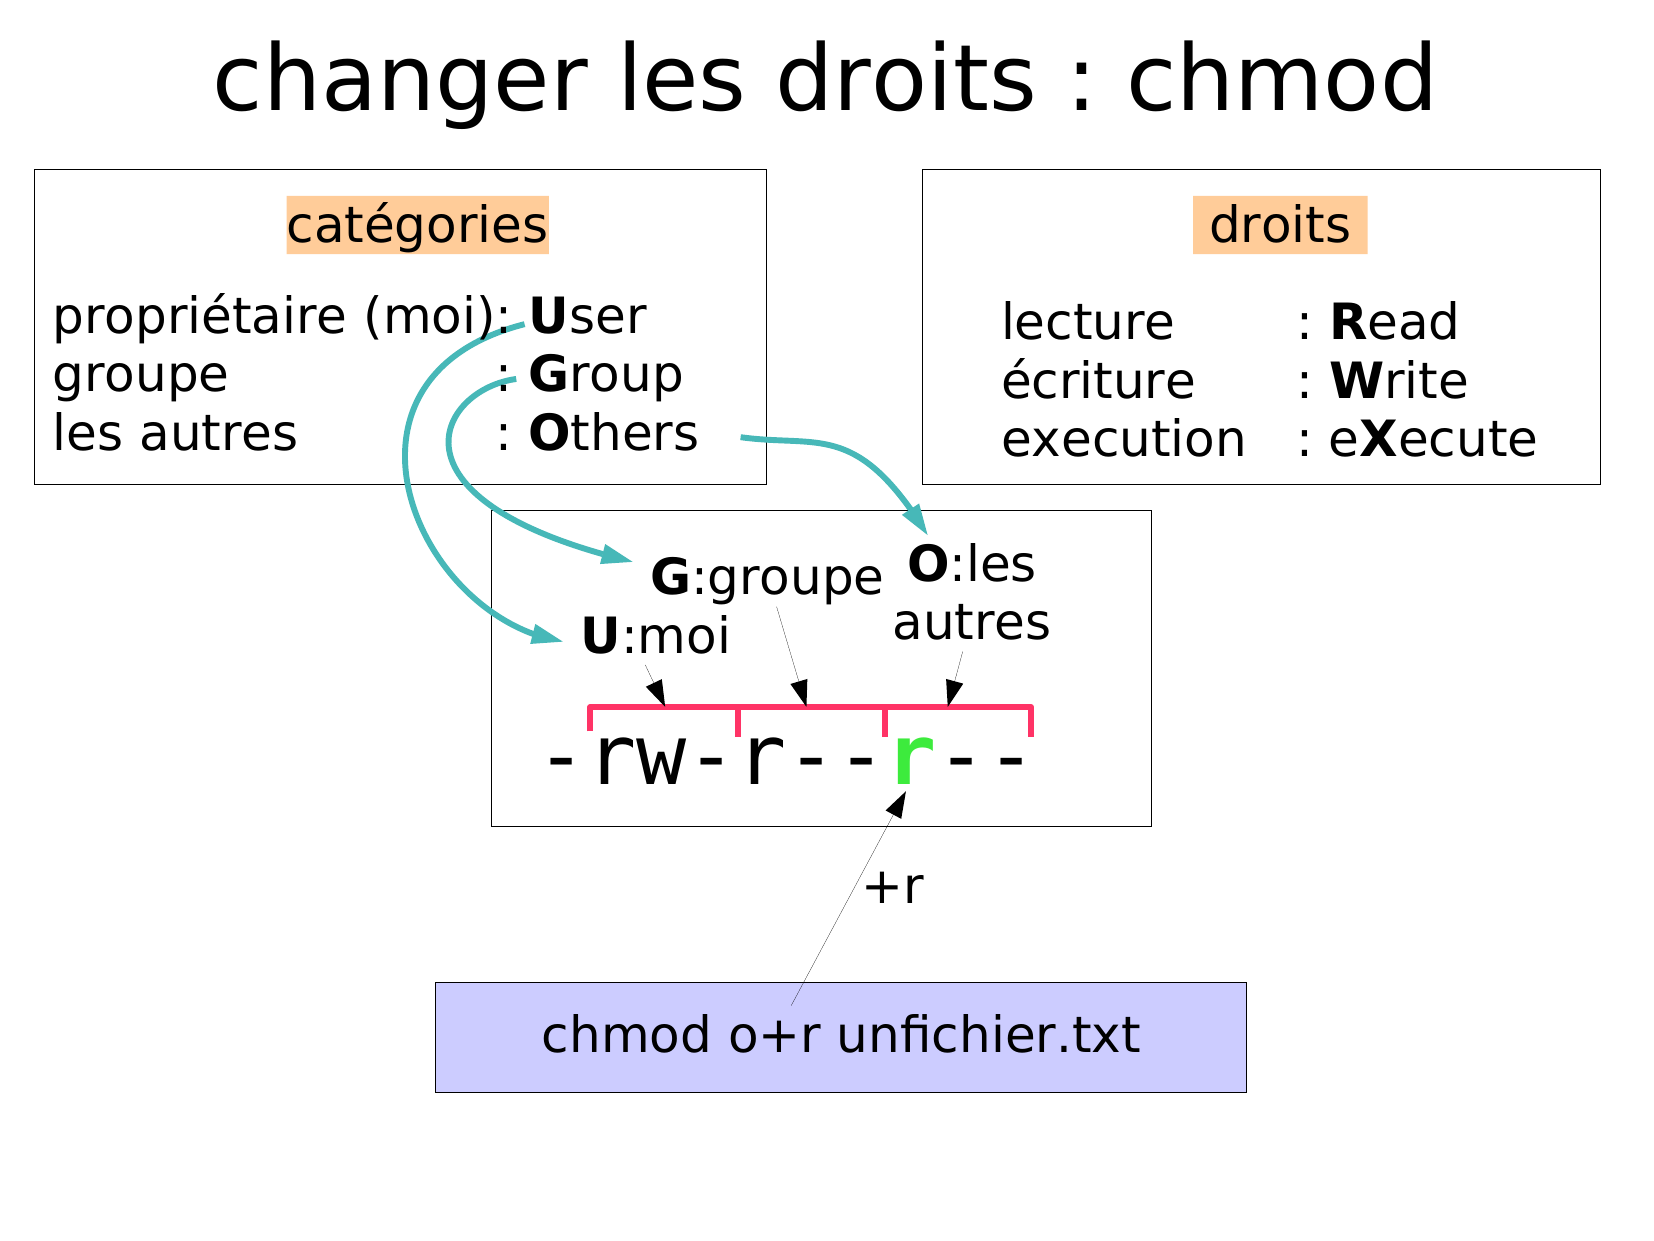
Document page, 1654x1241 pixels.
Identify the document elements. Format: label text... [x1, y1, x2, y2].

text_box -rw-r--r-- [536, 706, 1037, 805]
text_box droits [1193, 195, 1368, 255]
text_box catégories [286, 195, 549, 255]
text_box [435, 982, 1247, 1093]
text_box O:les autres [892, 535, 1052, 652]
text_box propriétaire (moi): User groupe : Group les autres : Others [52, 287, 768, 462]
text_box chmod o+r unfichier.txt [541, 1005, 1142, 1064]
text_box U:moi [580, 606, 732, 665]
text_box +r [861, 857, 925, 916]
text_box lecture : Read écriture : Write execution : eXecute [1001, 293, 1539, 469]
text_box G:groupe [650, 548, 885, 607]
title changer les droits : chmod [15, 17, 1638, 140]
